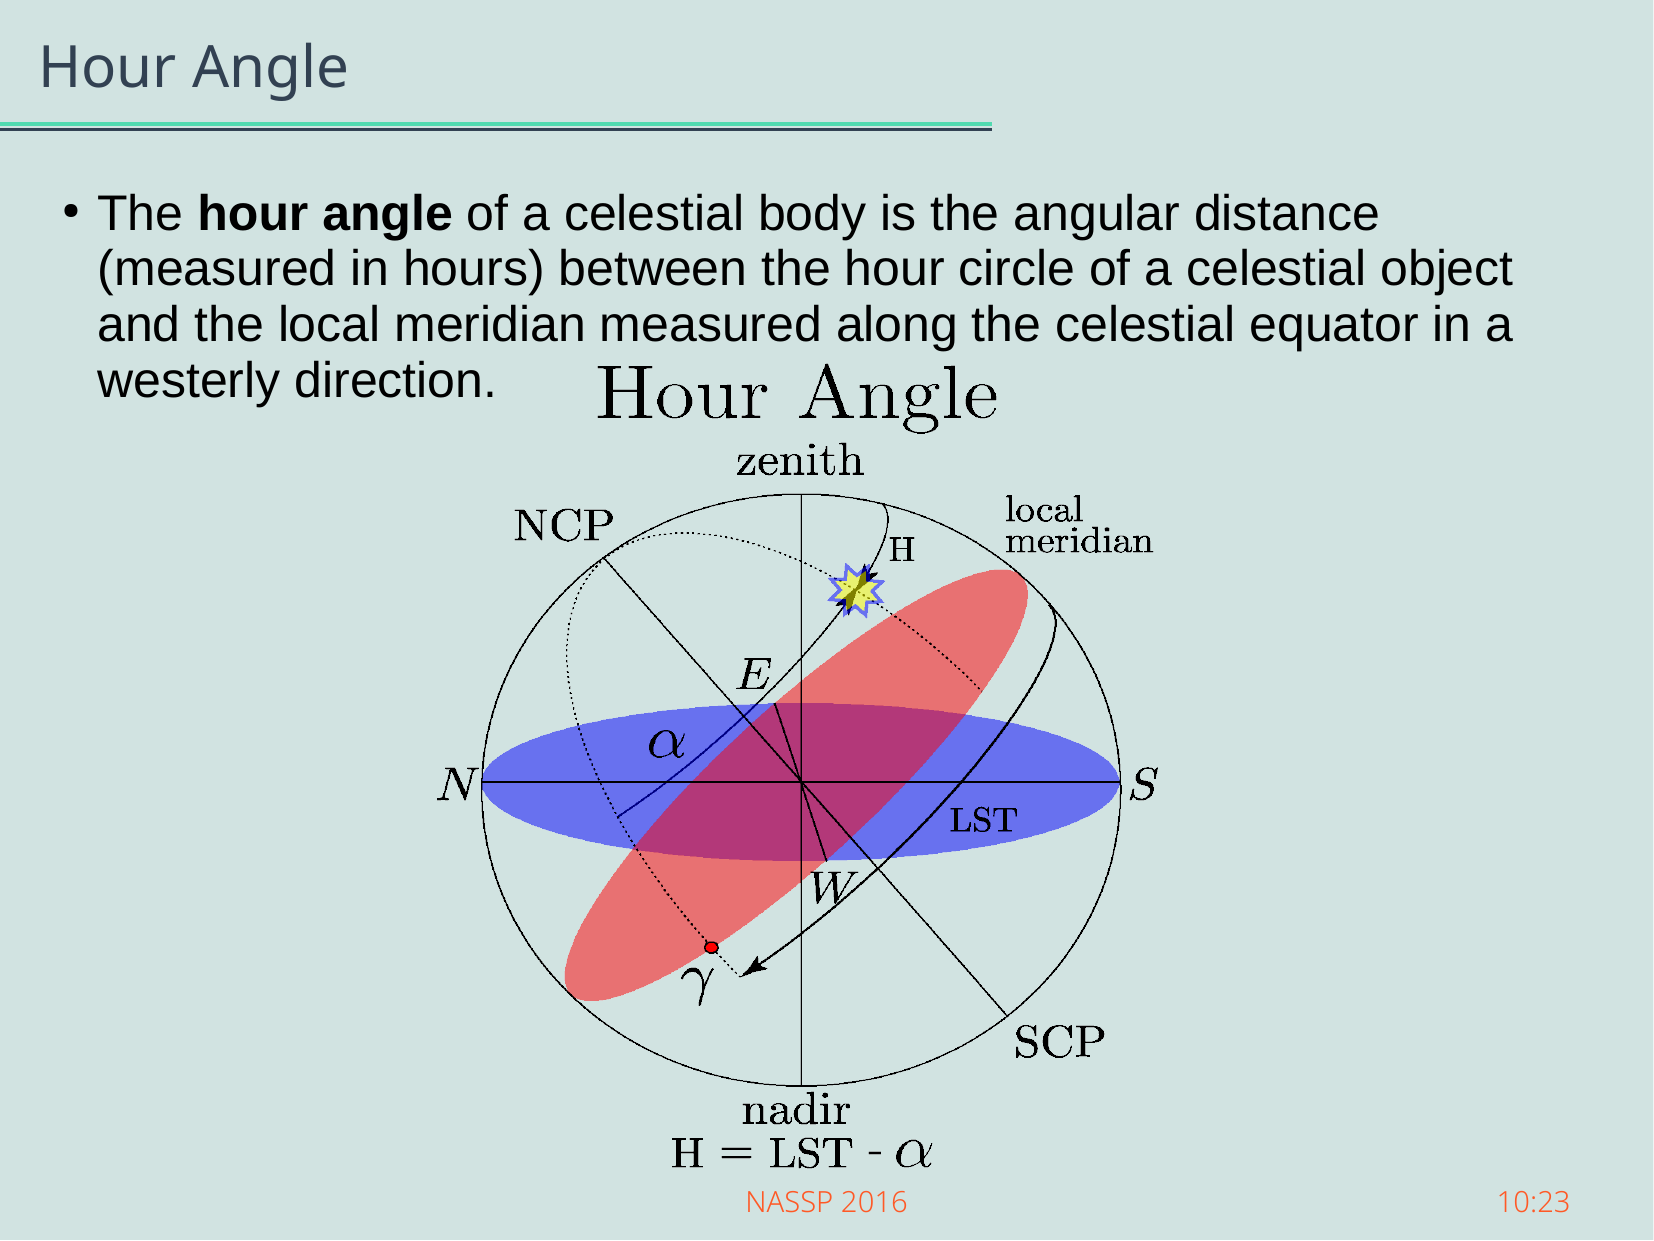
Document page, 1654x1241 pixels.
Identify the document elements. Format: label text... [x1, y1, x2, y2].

picture [437, 354, 1158, 1182]
text_box The hour angle of a celestial body is the angular distance (measured in hours) between the hour circle of a celestial object and the local meridian measured along the celestial equator in a westerly direction. [47, 177, 1619, 416]
text_box Hour Angle [23, 17, 1063, 101]
